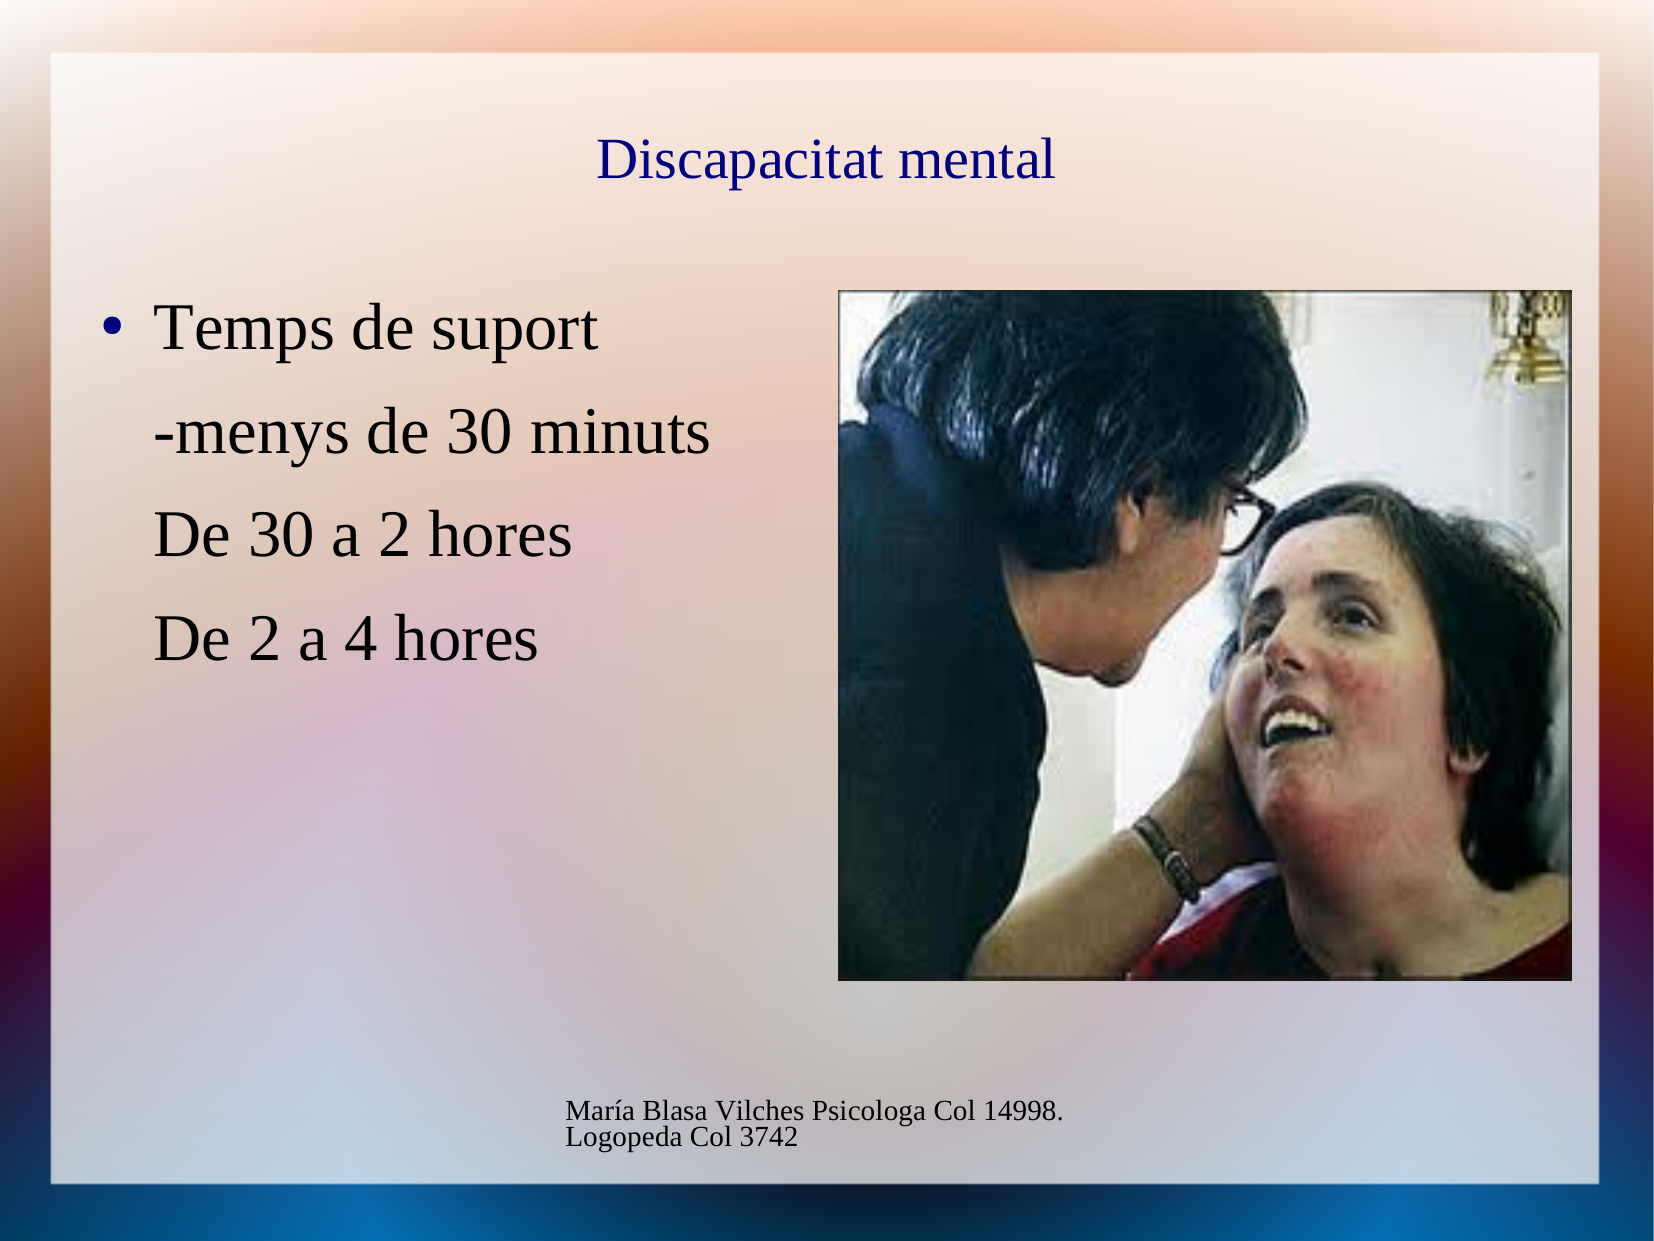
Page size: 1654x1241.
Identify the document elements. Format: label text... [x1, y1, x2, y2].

title Discapacitat mental [82, 55, 1571, 263]
list Temps de suport -menys de 30 minuts De 30 a 2 hores De 2 a 4 hores [82, 290, 809, 1109]
picture [0, 0, 1654, 1241]
